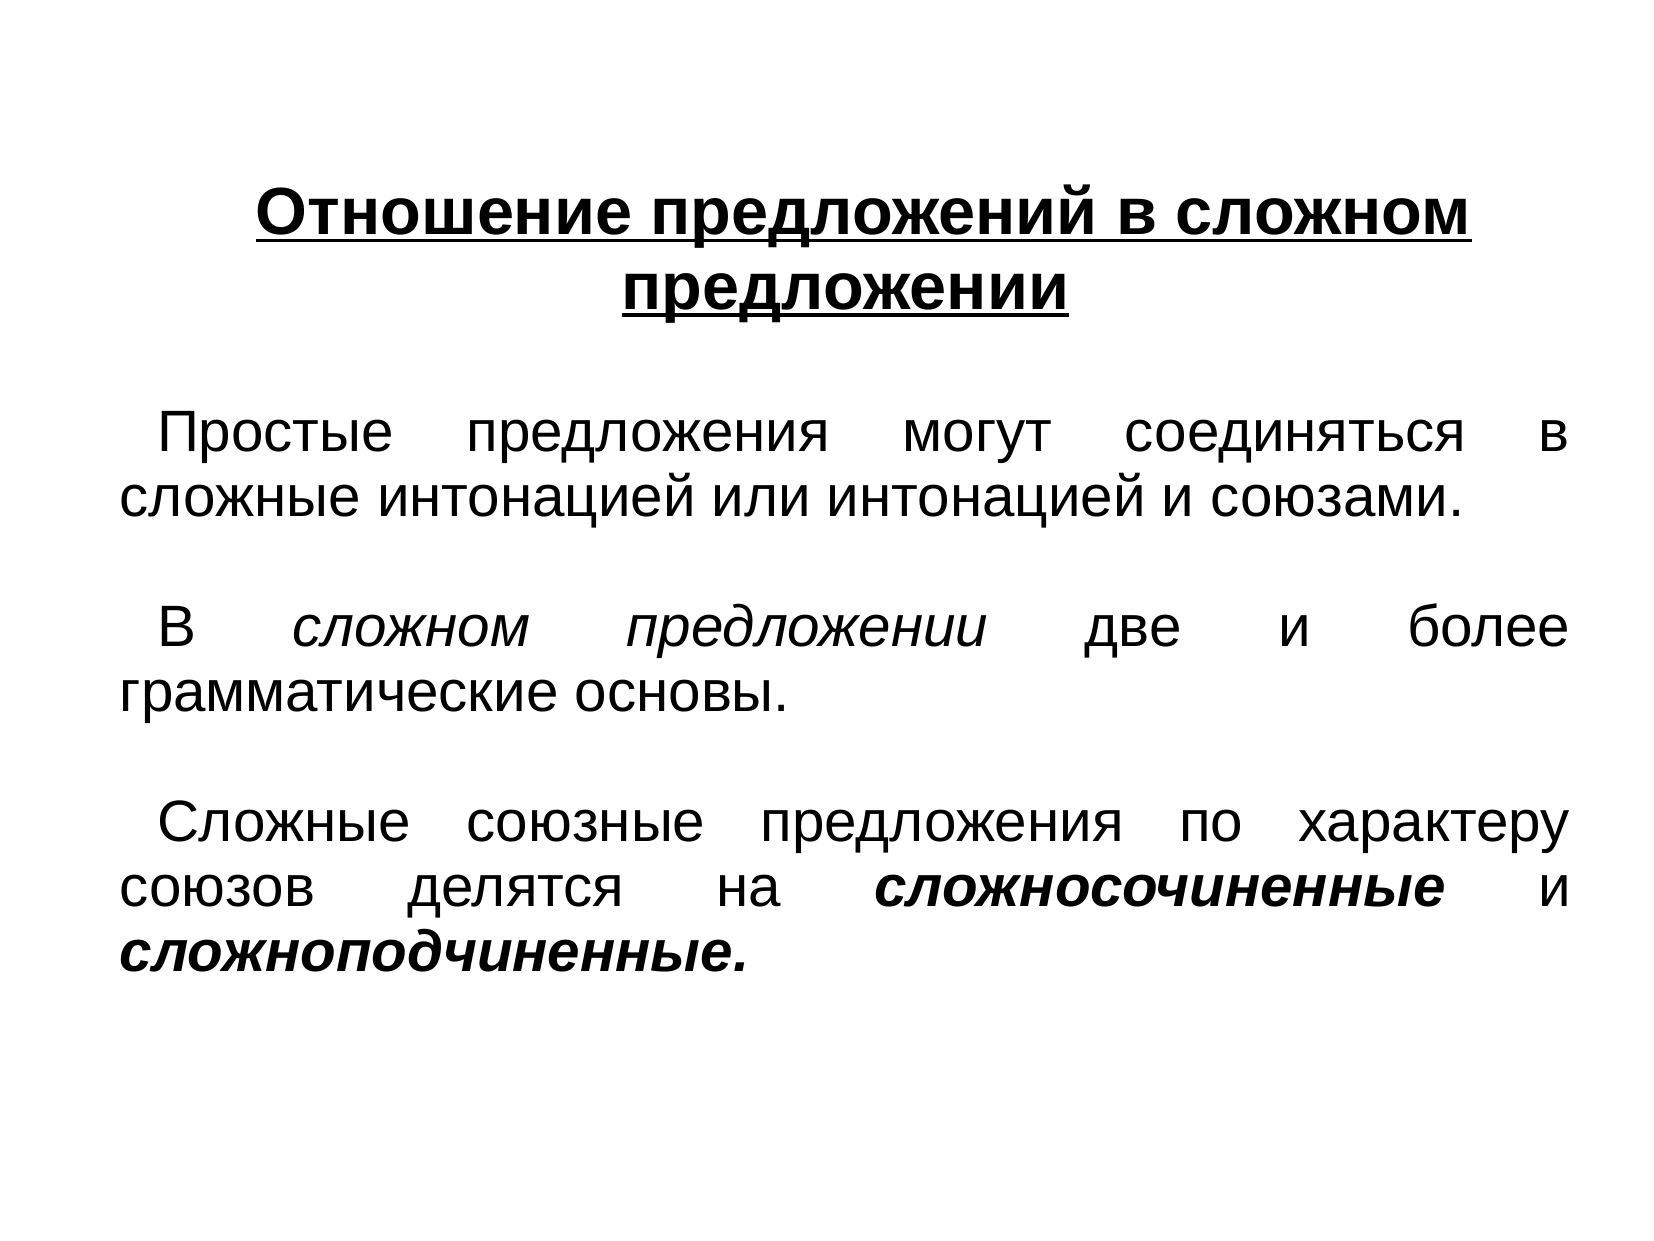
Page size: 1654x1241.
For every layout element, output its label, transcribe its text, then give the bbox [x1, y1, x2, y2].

subtitle Отношение предложений в сложном предложении Простые предложения могут соединяться в сложные интонацией или интонацией и союзами. В сложном предложении две и более грамматические основы. Сложные союзные предложения по характеру союзов делятся на сложносочиненные и сложноподчиненные. [82, 49, 1571, 1109]
